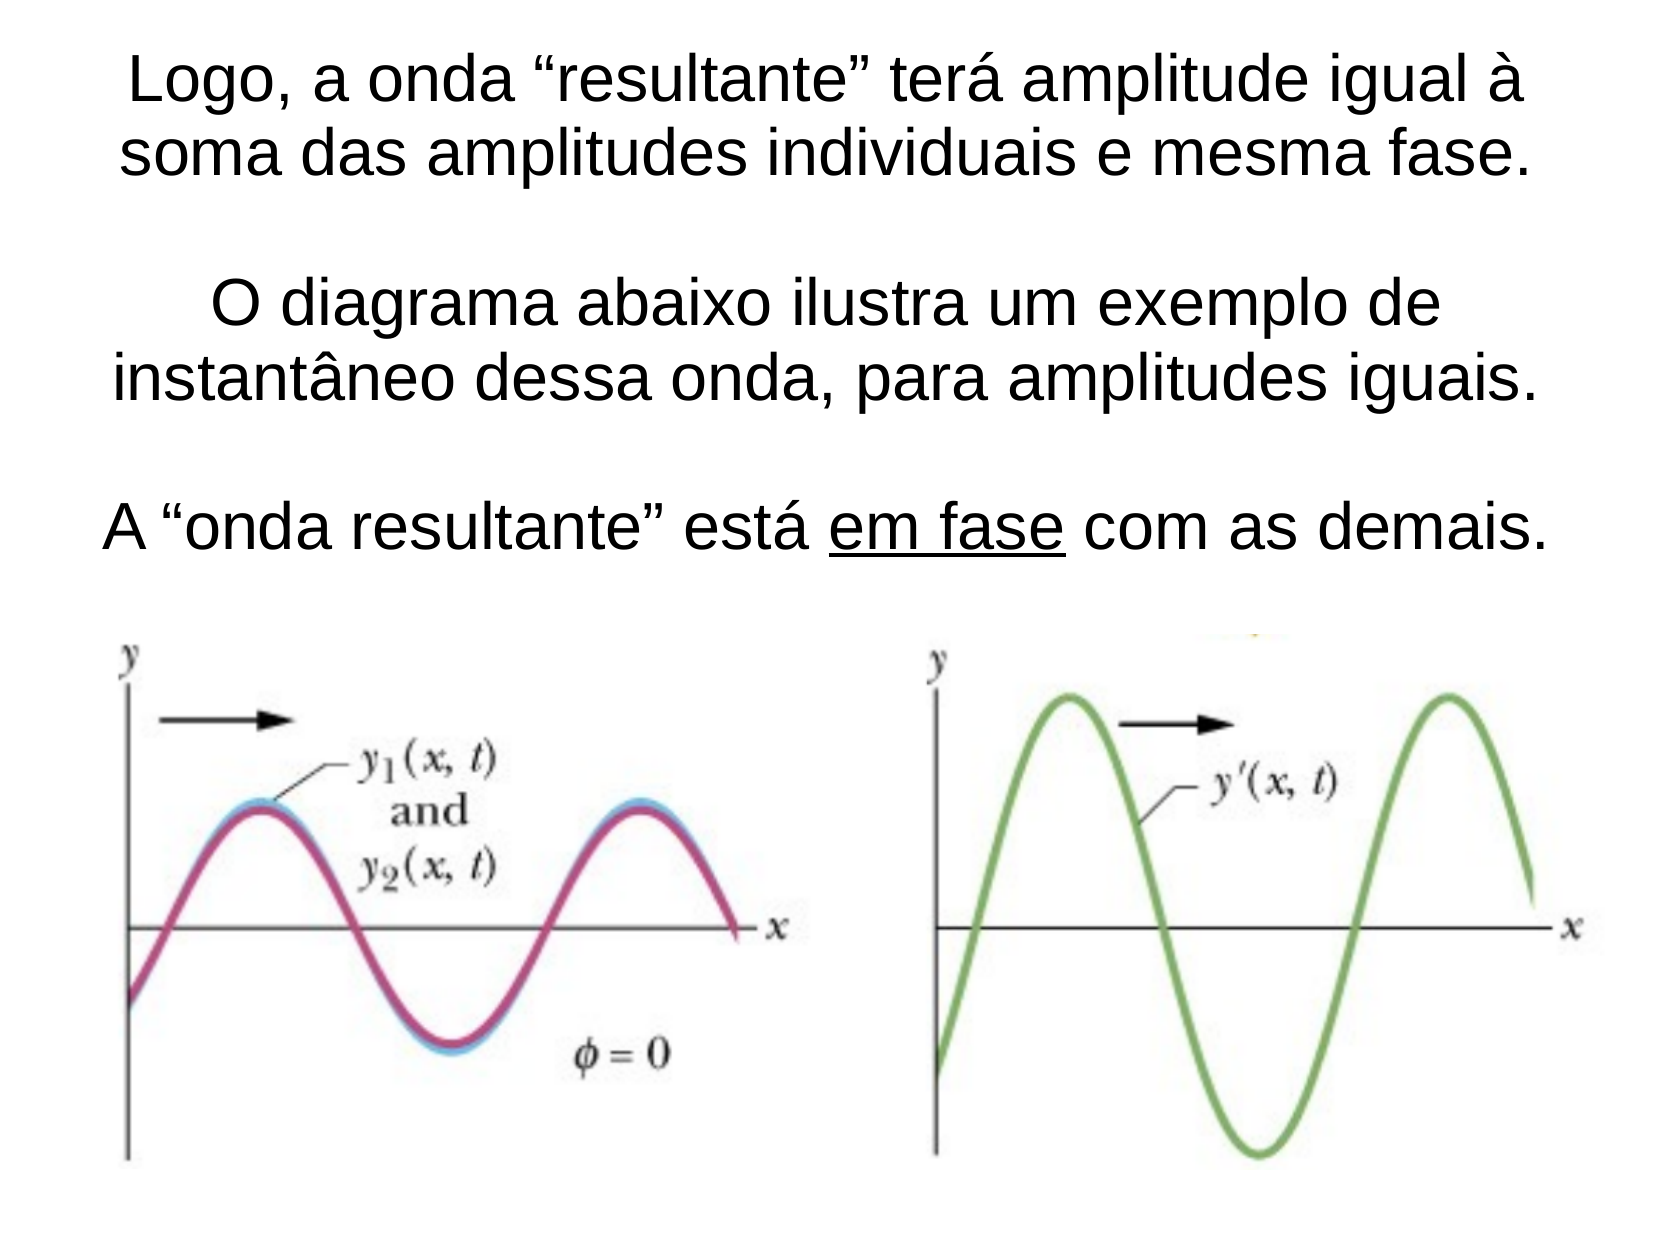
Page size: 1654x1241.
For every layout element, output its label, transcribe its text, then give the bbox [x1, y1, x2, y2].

picture [76, 620, 815, 1169]
picture [895, 634, 1616, 1170]
subtitle Logo, a onda “resultante” terá amplitude igual à soma das amplitudes individuais e mesma fase. O diagrama abaixo ilustra um exemplo de instantâneo dessa onda, para amplitudes iguais. A “onda resultante” está em fase com as demais. [82, 40, 1571, 564]
